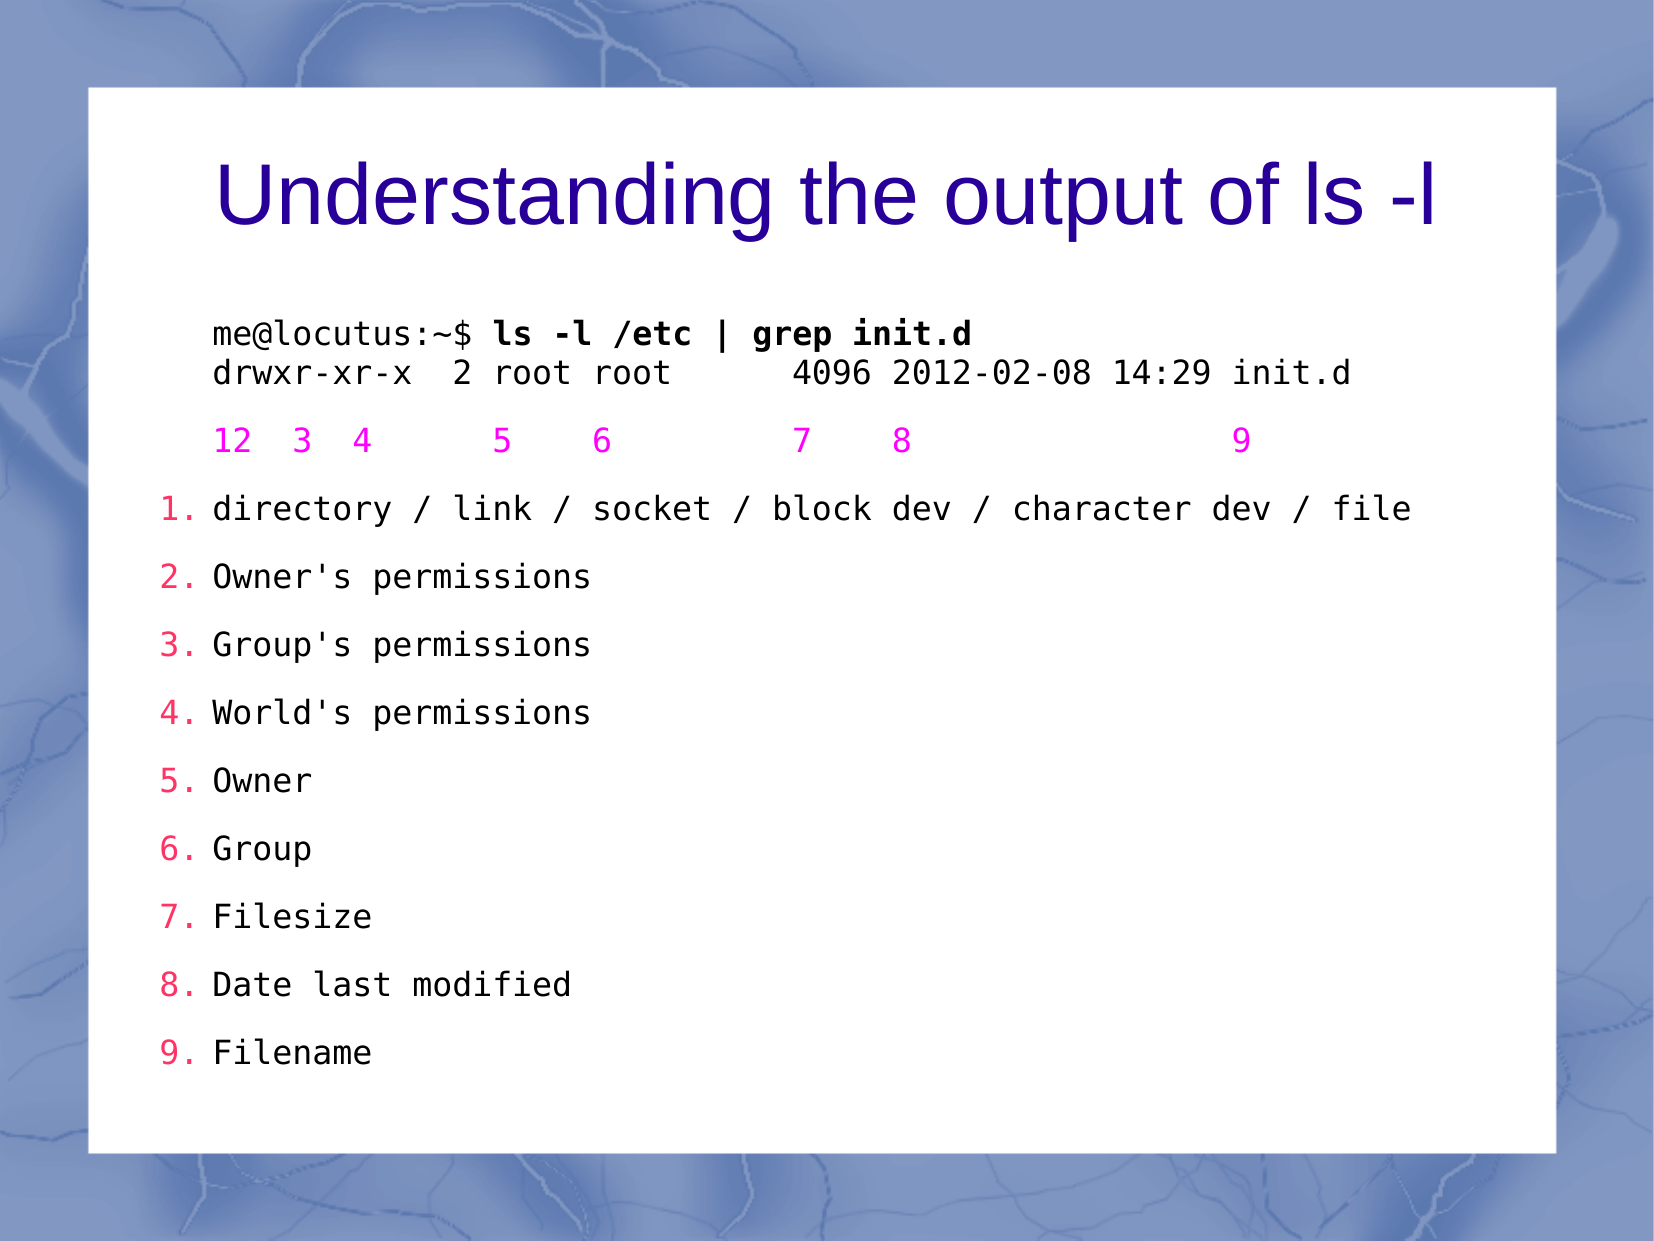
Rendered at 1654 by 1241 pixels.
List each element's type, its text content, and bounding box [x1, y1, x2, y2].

title Understanding the output of ls -l [118, 90, 1536, 298]
list me@locutus:~$ ls -l /etc | grep init.d drwxr-xr-x 2 root root 4096 2012-02-08 14:29 init.d 12 3 4 5 6 7 8 9 directory / link / socket / block dev / character dev / file Owner's permissions Group's permissions World's permissions Owner Group Filesize Date last modified Filename [141, 315, 1501, 1095]
picture [0, 0, 1654, 1241]
